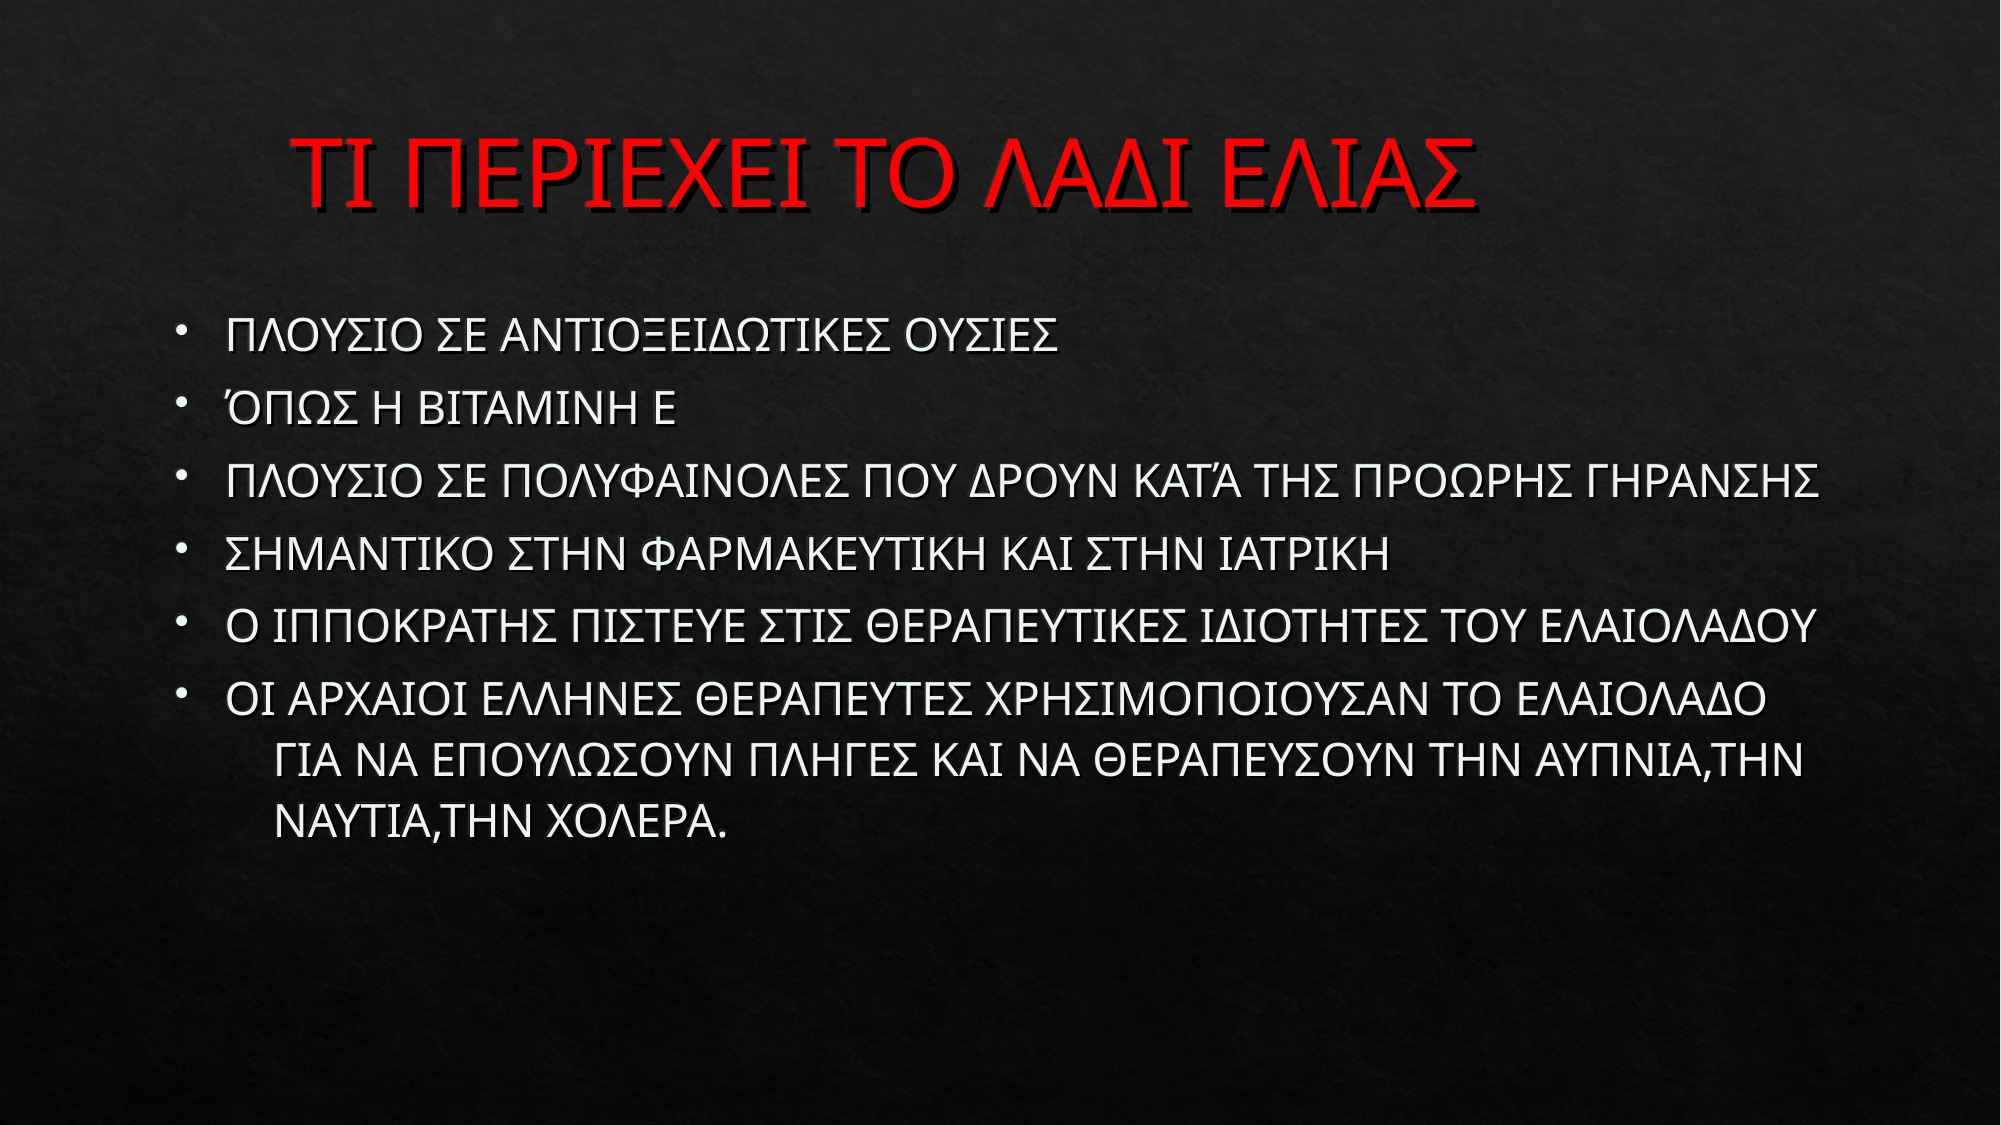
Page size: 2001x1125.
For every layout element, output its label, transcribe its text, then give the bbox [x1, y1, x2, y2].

list ΠΛΟΥΣΙΟ ΣΕ ΑΝΤΙΟΞΕΙΔΩΤΙΚΕΣ ΟΥΣΙΕΣ ΌΠΩΣ Η ΒΙΤΑΜΙΝΗ Ε ΠΛΟΥΣΙΟ ΣΕ ΠΟΛΥΦΑΙΝΟΛΕΣ ΠΟΥ ΔΡΟΥΝ ΚΑΤΆ ΤΗΣ ΠΡΟΩΡΗΣ ΓΗΡΑΝΣΗΣ ΣΗΜΑΝΤΙΚΟ ΣΤΗΝ ΦΑΡΜΑΚΕΥΤΙΚΗ ΚΑΙ ΣΤΗΝ ΙΑΤΡΙΚΗ Ο ΙΠΠΟΚΡΑΤΗΣ ΠΙΣΤΕΥΕ ΣΤΙΣ ΘΕΡΑΠΕΥΤΙΚΕΣ ΙΔΙΟΤΗΤΕΣ ΤΟΥ ΕΛΑΙΟΛΑΔΟΥ ΟΙ ΑΡΧΑΙΟΙ ΕΛΛΗΝΕΣ ΘΕΡΑΠΕΥΤΕΣ ΧΡΗΣΙΜΟΠΟΙΟΥΣΑΝ ΤΟ ΕΛΑΙΟΛΑΔΟ ΓΙΑ ΝΑ ΕΠΟΥΛΩΣΟΥΝ ΠΛΗΓΕΣ ΚΑΙ ΝΑ ΘΕΡΑΠΕΥΣΟΥΝ ΤΗΝ ΑΥΠΝΙΑ,ΤΗΝ ΝΑΥΤΙΑ,ΤΗΝ ΧΟΛΕΡΑ. [149, 292, 1849, 951]
title ΤΙ ΠΕΡΙΕΧΕΙ ΤΟ ΛΑΔΙ ΕΛΙΑΣ [149, 99, 1618, 254]
